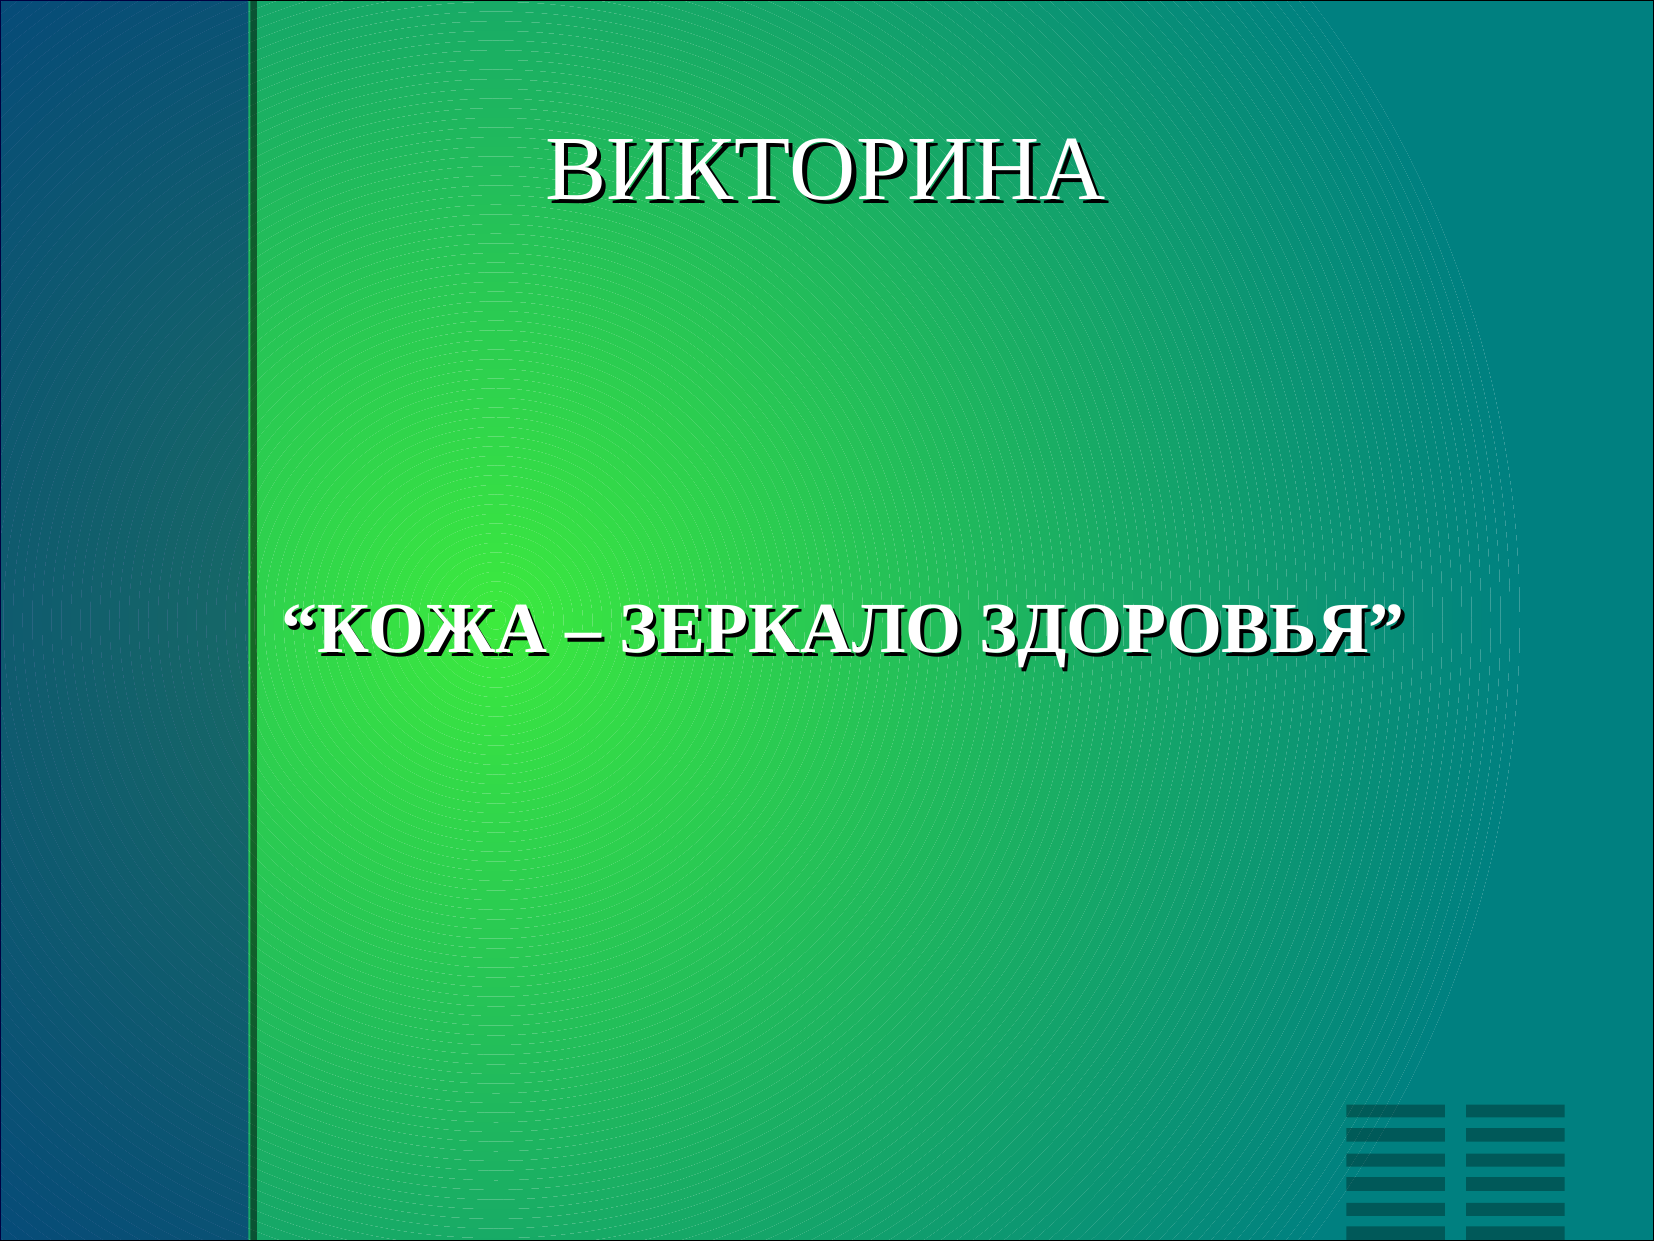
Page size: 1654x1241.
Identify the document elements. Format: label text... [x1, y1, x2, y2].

title ВИКТОРИНА [119, 104, 1533, 313]
text_box “КОЖА – ЗЕРКАЛО ЗДОРОВЬЯ” [266, 588, 1420, 669]
